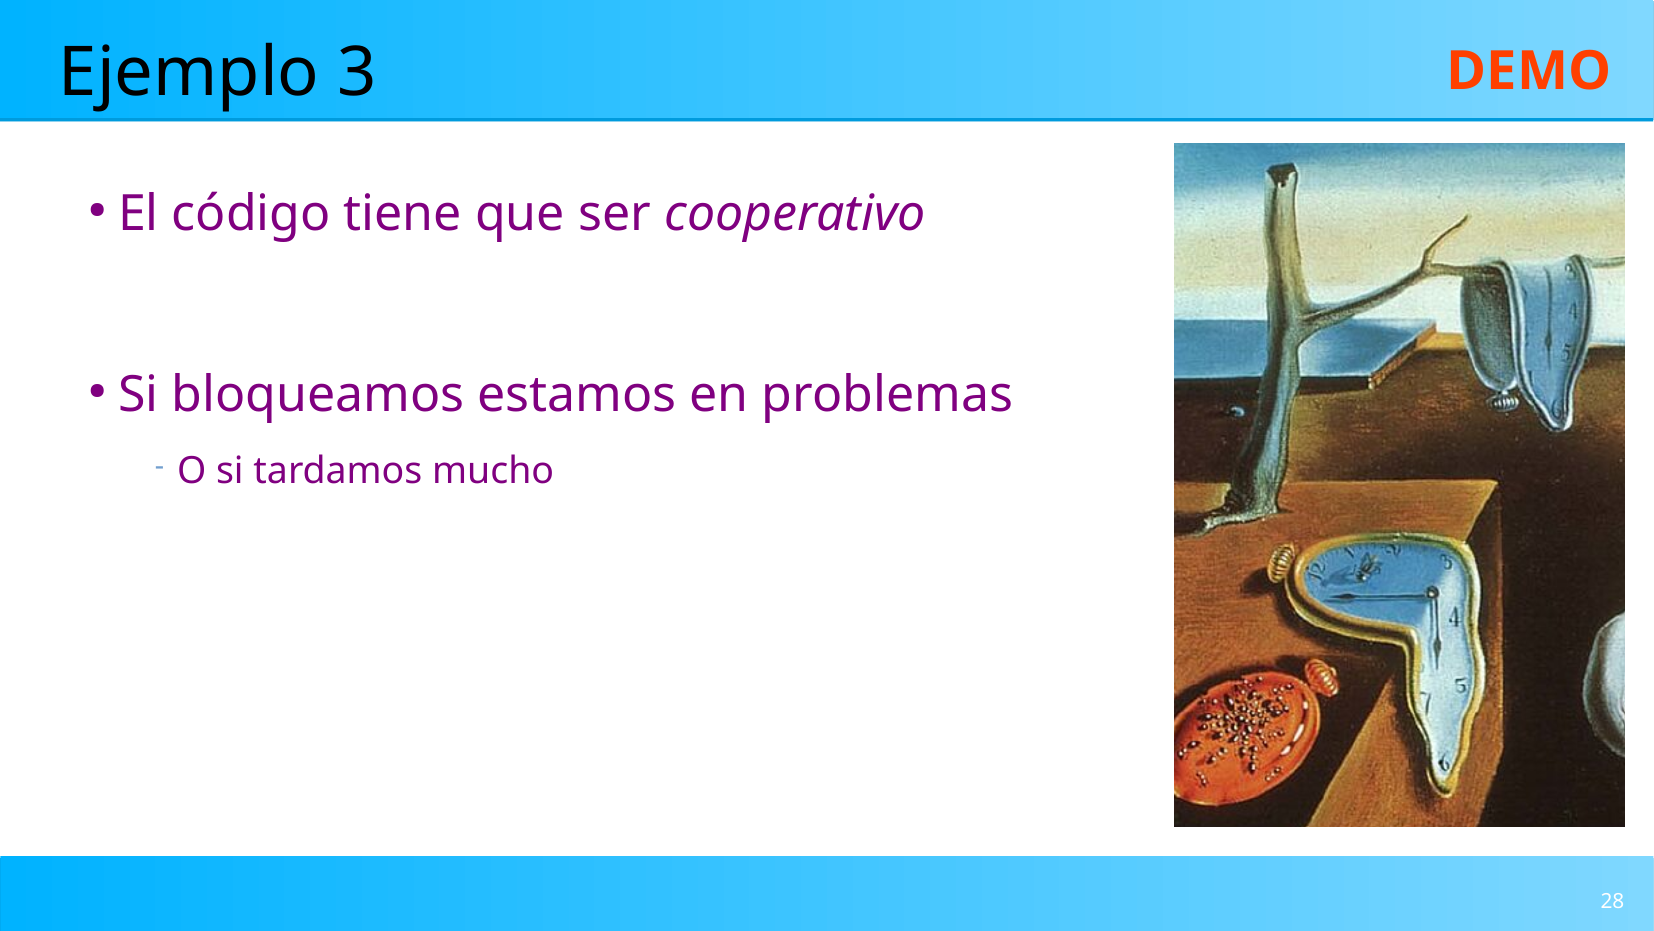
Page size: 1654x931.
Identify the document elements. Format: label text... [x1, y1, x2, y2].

title DEMO [1446, 29, 1654, 108]
list El código tiene que ser cooperativo Si bloqueamos estamos en problemas O si tardamos mucho [59, 177, 1174, 768]
picture [1174, 143, 1625, 827]
title Ejemplo 3 [59, 29, 1446, 108]
